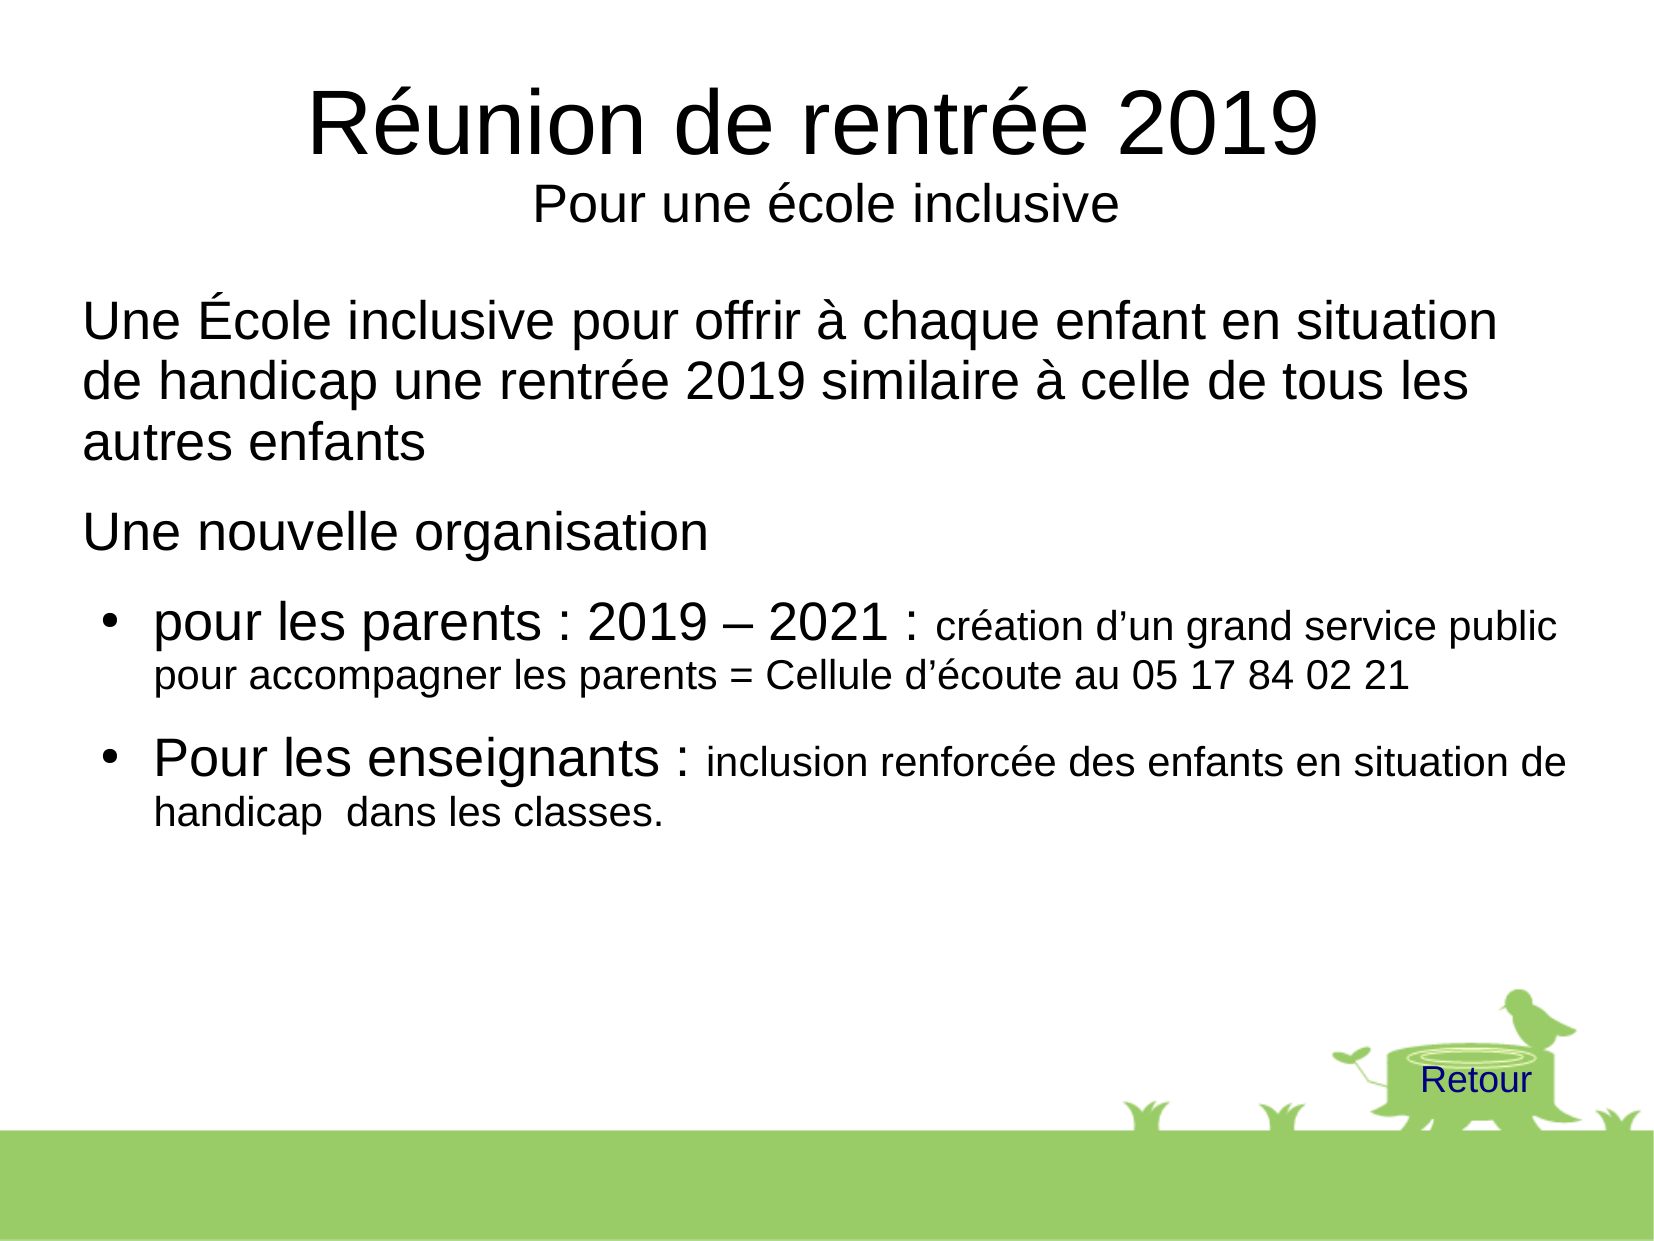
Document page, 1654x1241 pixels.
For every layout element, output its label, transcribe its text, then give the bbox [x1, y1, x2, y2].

title Réunion de rentrée 2019 Pour une école inclusive [82, 49, 1571, 257]
text_box Retour [1405, 1051, 1571, 1115]
list Une École inclusive pour offrir à chaque enfant en situation de handicap une rentrée 2019 similaire à celle de tous les autres enfants Une nouvelle organisation pour les parents : 2019 – 2021 : création d’un grand service public pour accompagner les parents = Cellule d’écoute au 05 17 84 02 21 Pour les enseignants : inclusion renforcée des enfants en situation de handicap dans les classes. [82, 290, 1571, 1010]
picture [0, 0, 1654, 1241]
